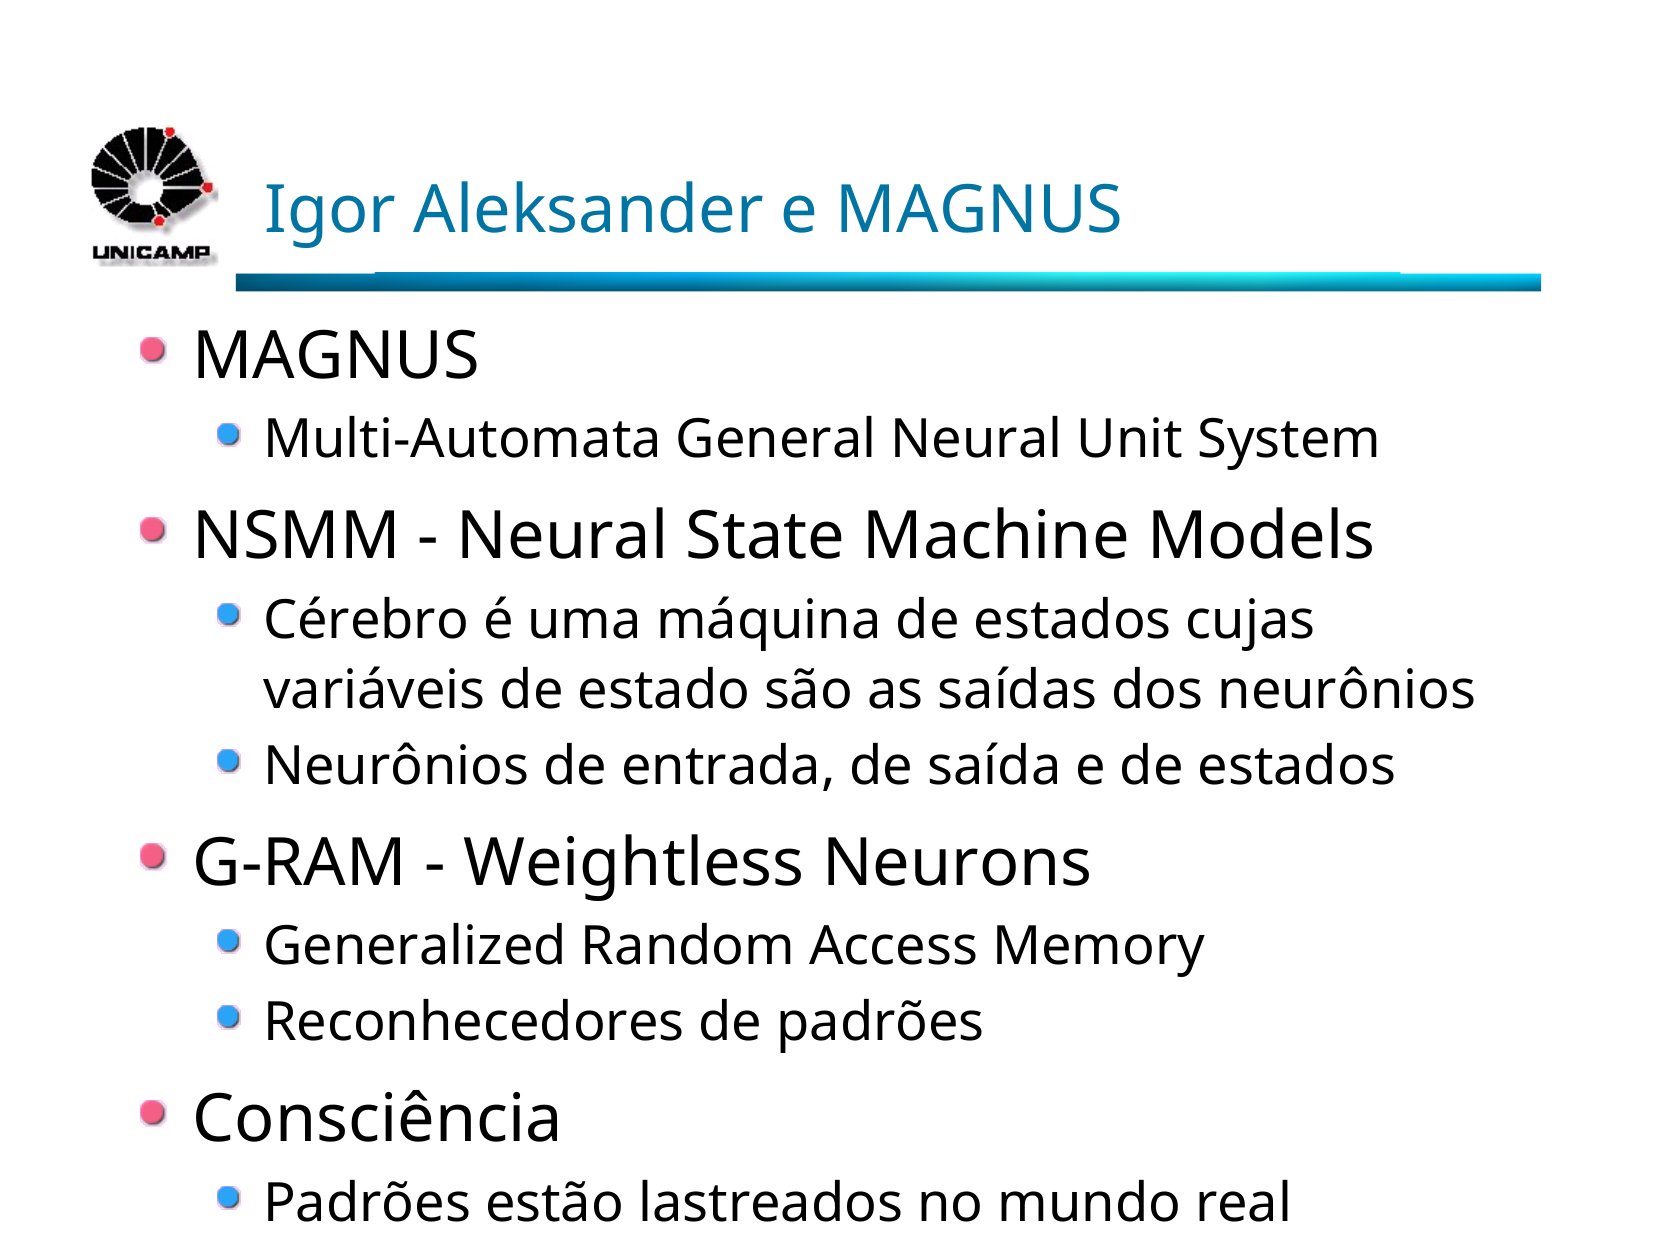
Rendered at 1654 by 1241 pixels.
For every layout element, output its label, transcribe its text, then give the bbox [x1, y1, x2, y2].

title Igor Aleksander e MAGNUS [264, 57, 1534, 250]
picture [125, 272, 1654, 295]
list MAGNUS Multi-Automata General Neural Unit System NSMM - Neural State Machine Models Cérebro é uma máquina de estados cujas variáveis de estado são as saídas dos neurônios Neurônios de entrada, de saída e de estados G-RAM - Weightless Neurons Generalized Random Access Memory Reconhecedores de padrões Consciência Padrões estão lastreados no mundo real [121, 309, 1534, 1167]
picture [216, 1185, 242, 1211]
